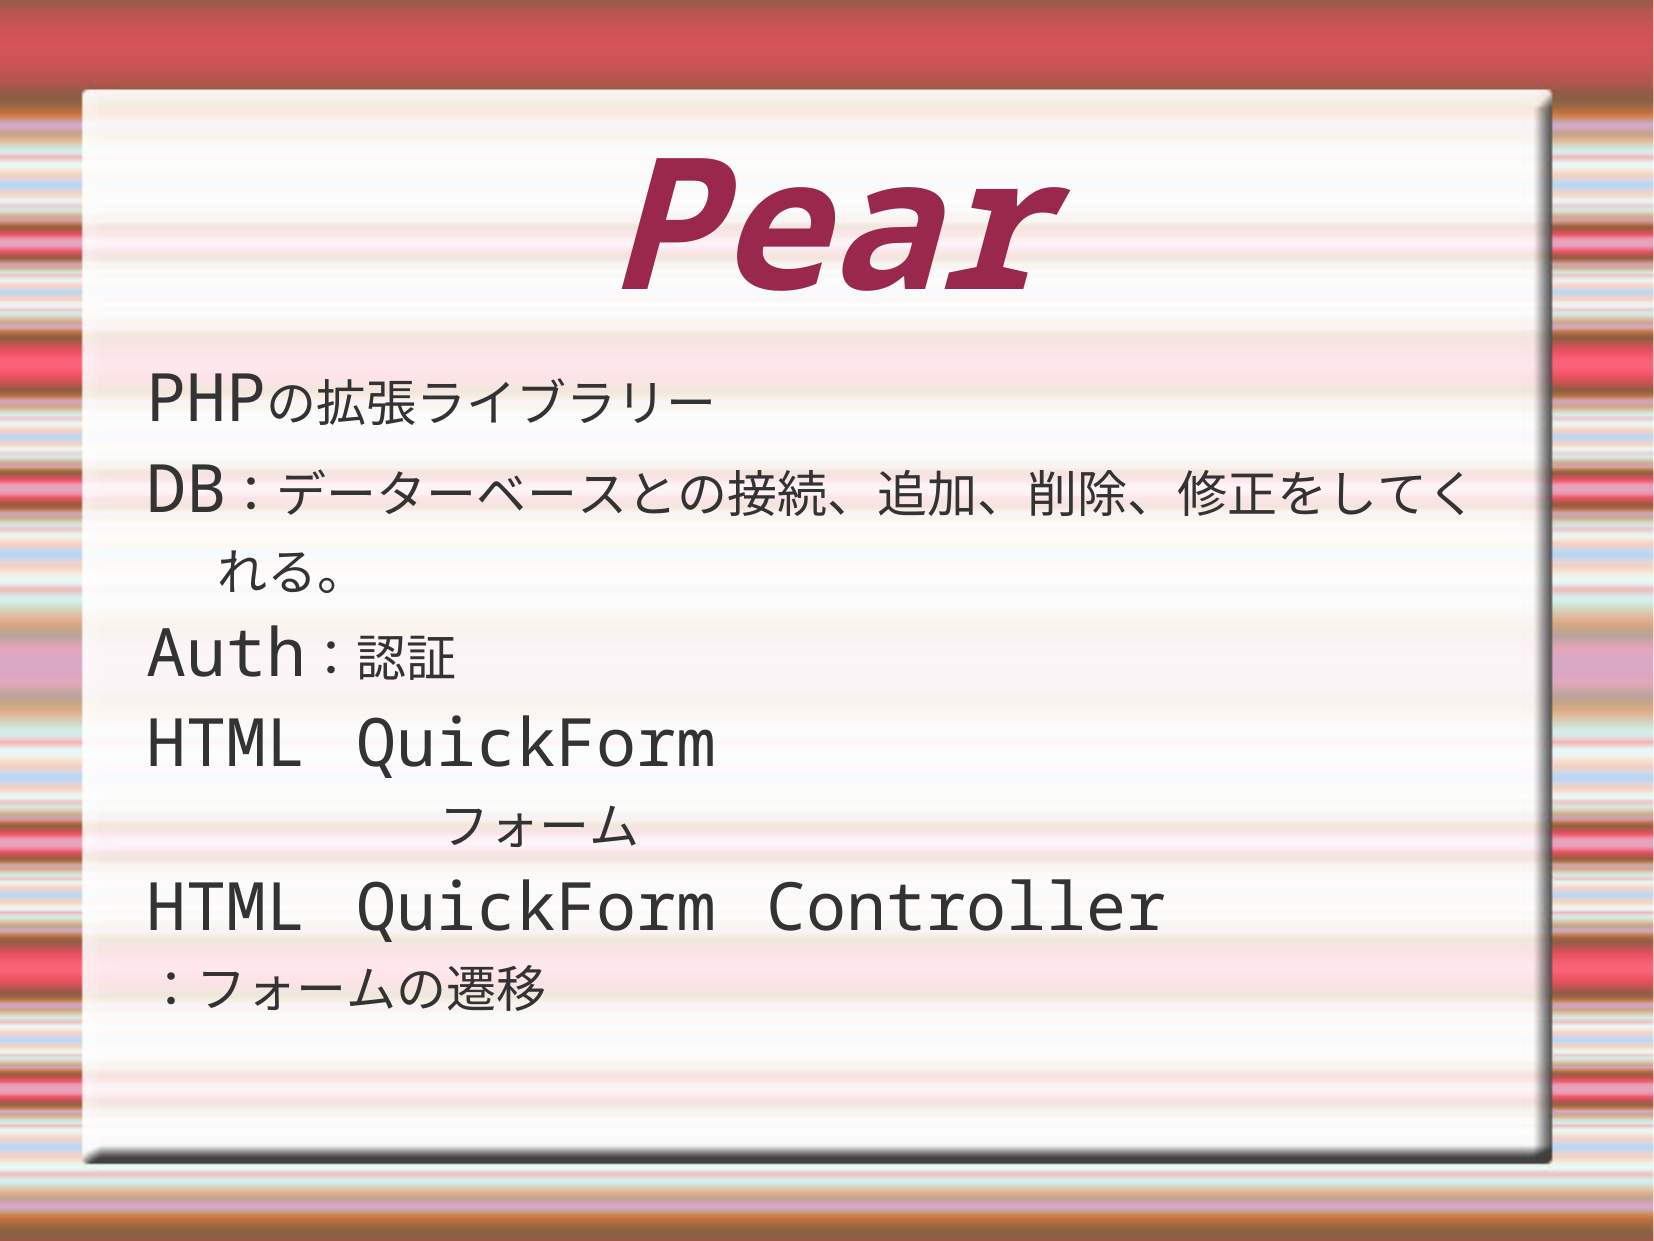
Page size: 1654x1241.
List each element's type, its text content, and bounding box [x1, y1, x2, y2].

list PHPの拡張ライブラリー DB：データーベースとの接続、追加、削除、修正をしてくれる。 Auth：認証 HTML QuickForm フォーム HTML QuickForm Controller ：フォームの遷移 [134, 350, 1516, 1133]
title Pear [121, 114, 1534, 322]
picture [0, 0, 1654, 1241]
